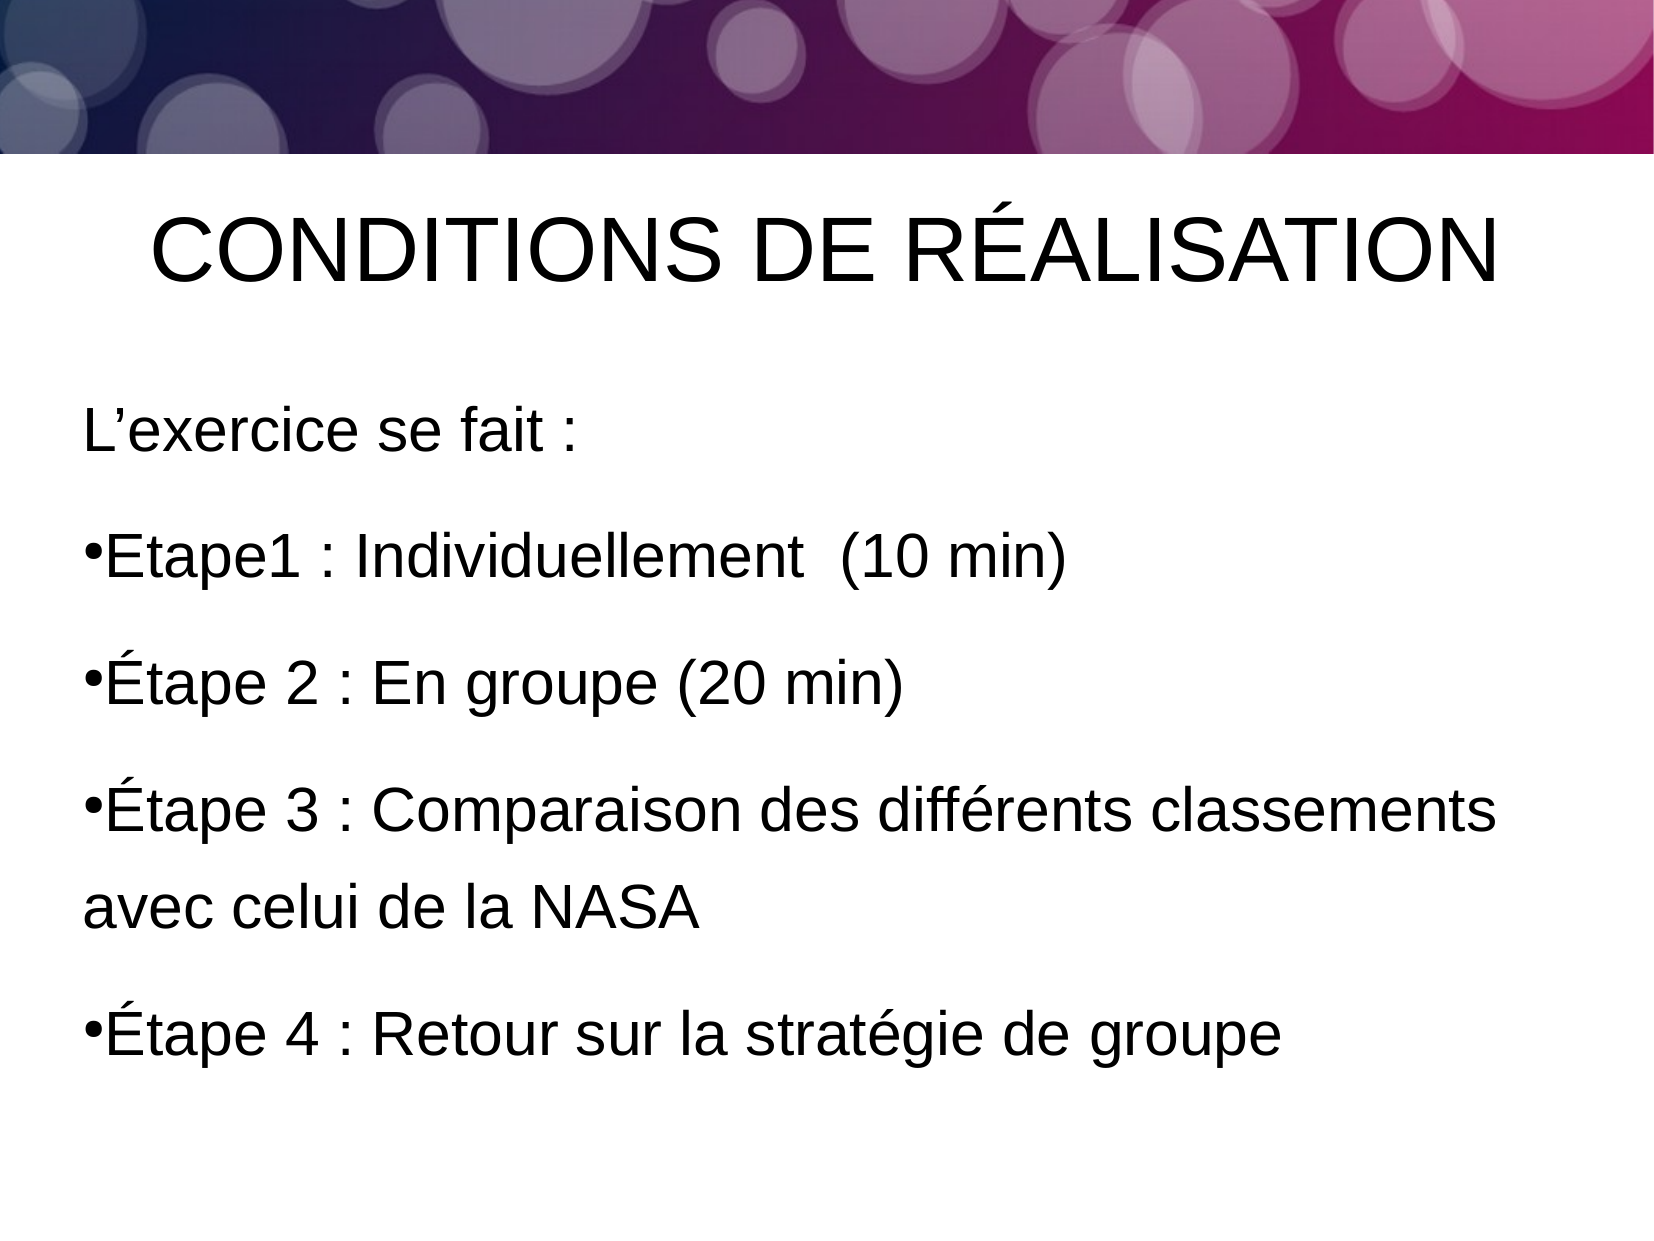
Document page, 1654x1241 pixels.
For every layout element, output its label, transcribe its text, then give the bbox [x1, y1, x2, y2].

list L’exercice se fait : Etape1 : Individuellement (10 min) Étape 2 : En groupe (20 min) Étape 3 : Comparaison des différents classements avec celui de la NASA Étape 4 : Retour sur la stratégie de groupe [82, 366, 1571, 1087]
title CONDITIONS DE RÉALISATION [82, 159, 1571, 331]
